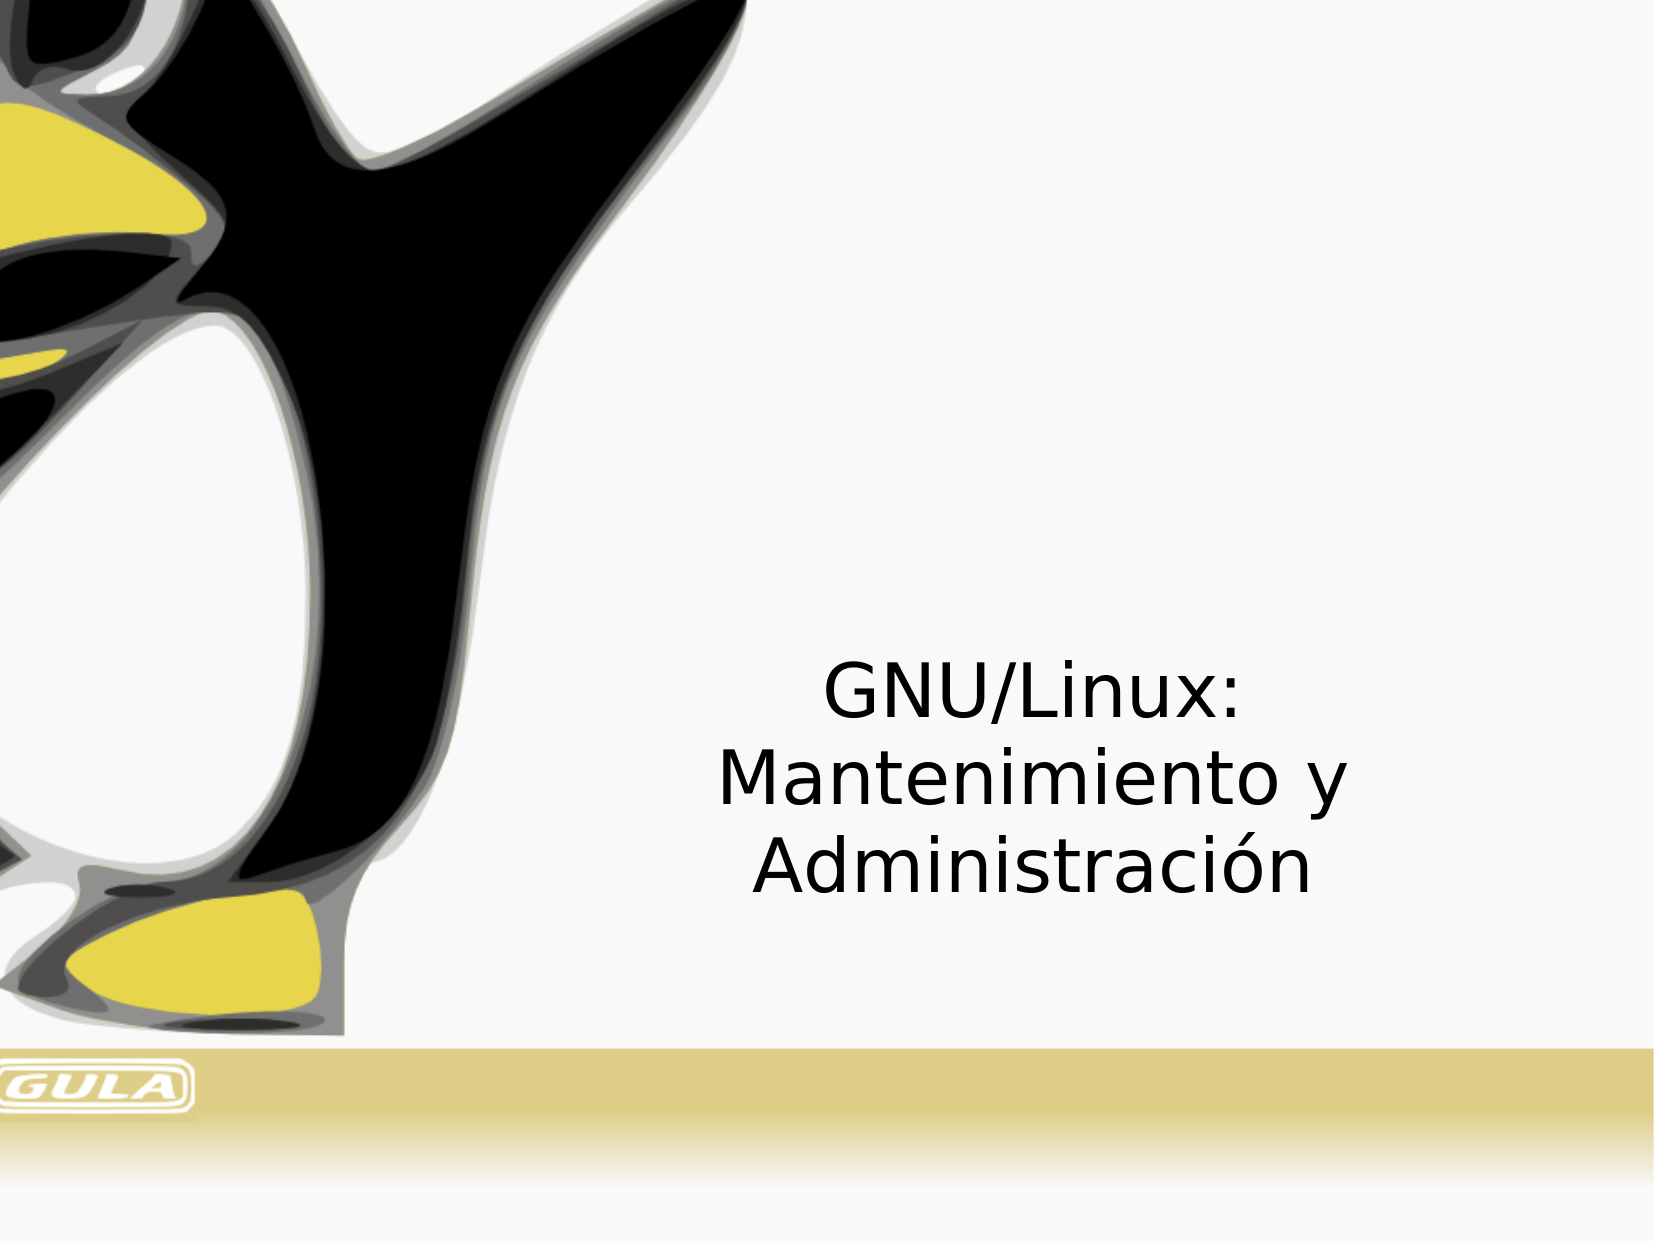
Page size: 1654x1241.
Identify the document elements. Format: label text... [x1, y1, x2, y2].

title GNU/Linux: Mantenimiento y Administración [442, 648, 1625, 910]
picture [0, 0, 1654, 1241]
